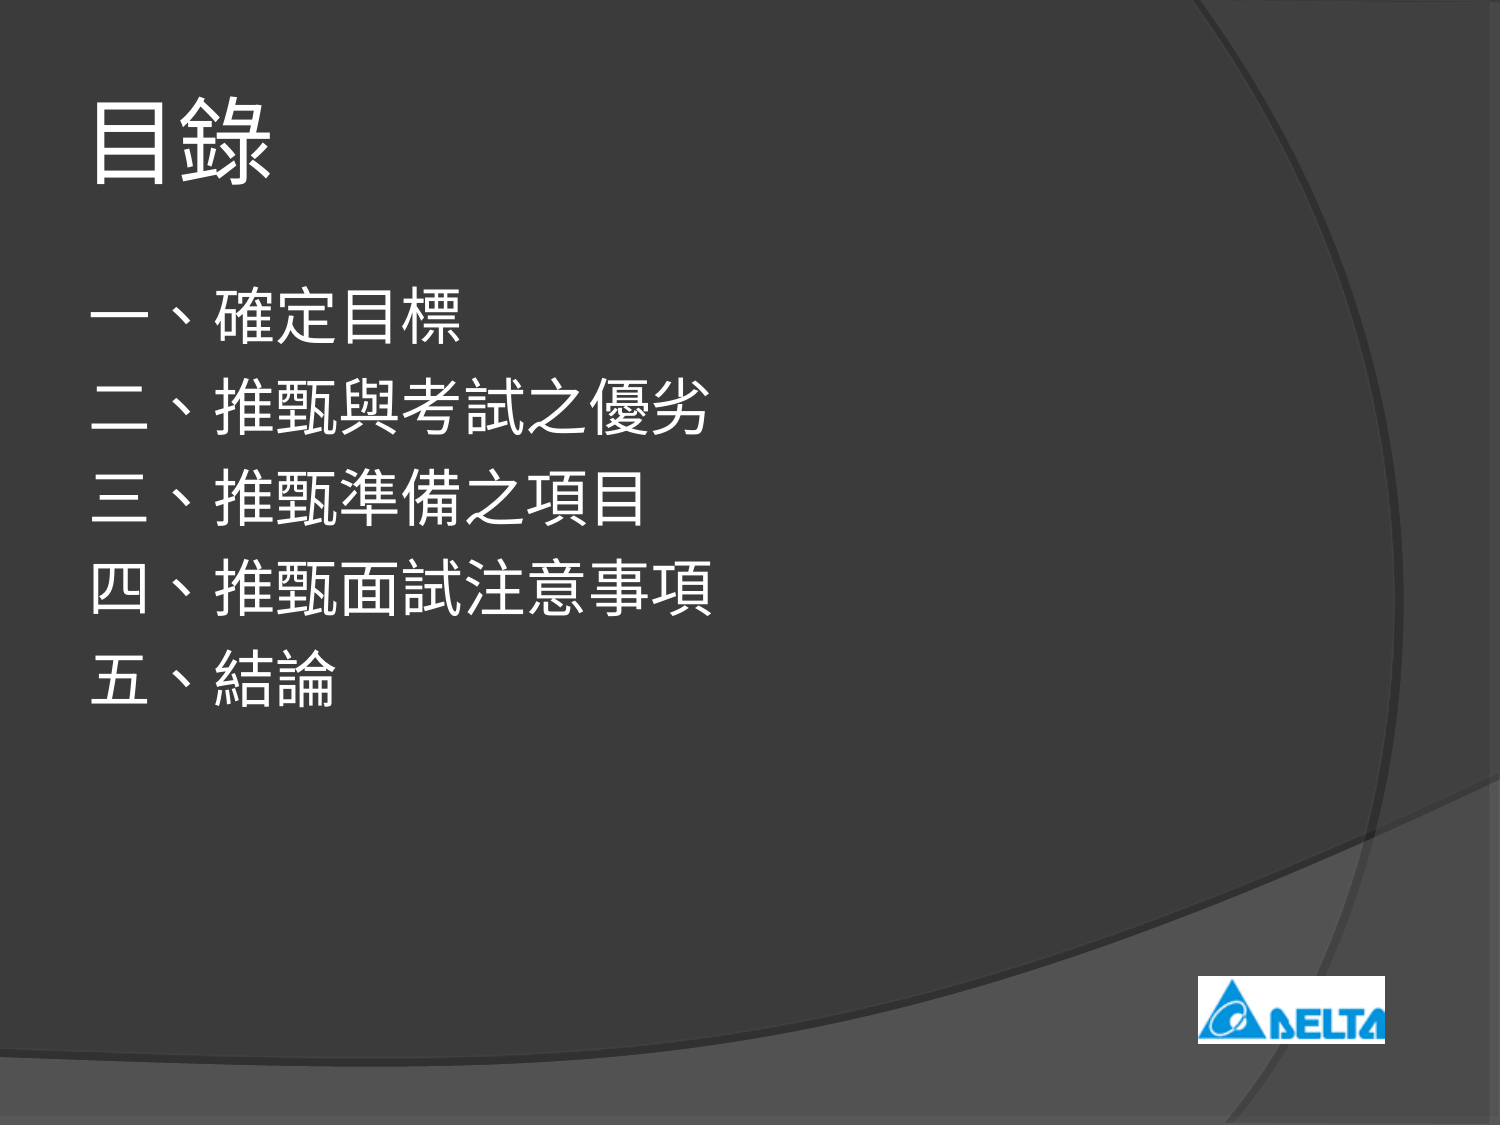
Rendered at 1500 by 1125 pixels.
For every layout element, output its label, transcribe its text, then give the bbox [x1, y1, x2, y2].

picture [1198, 976, 1385, 1044]
list 一、確定目標 二、推甄與考試之優劣 三、推甄準備之項目 四、推甄面試注意事項 五、結論 [74, 262, 1300, 1005]
title 目錄 [74, 45, 1300, 233]
